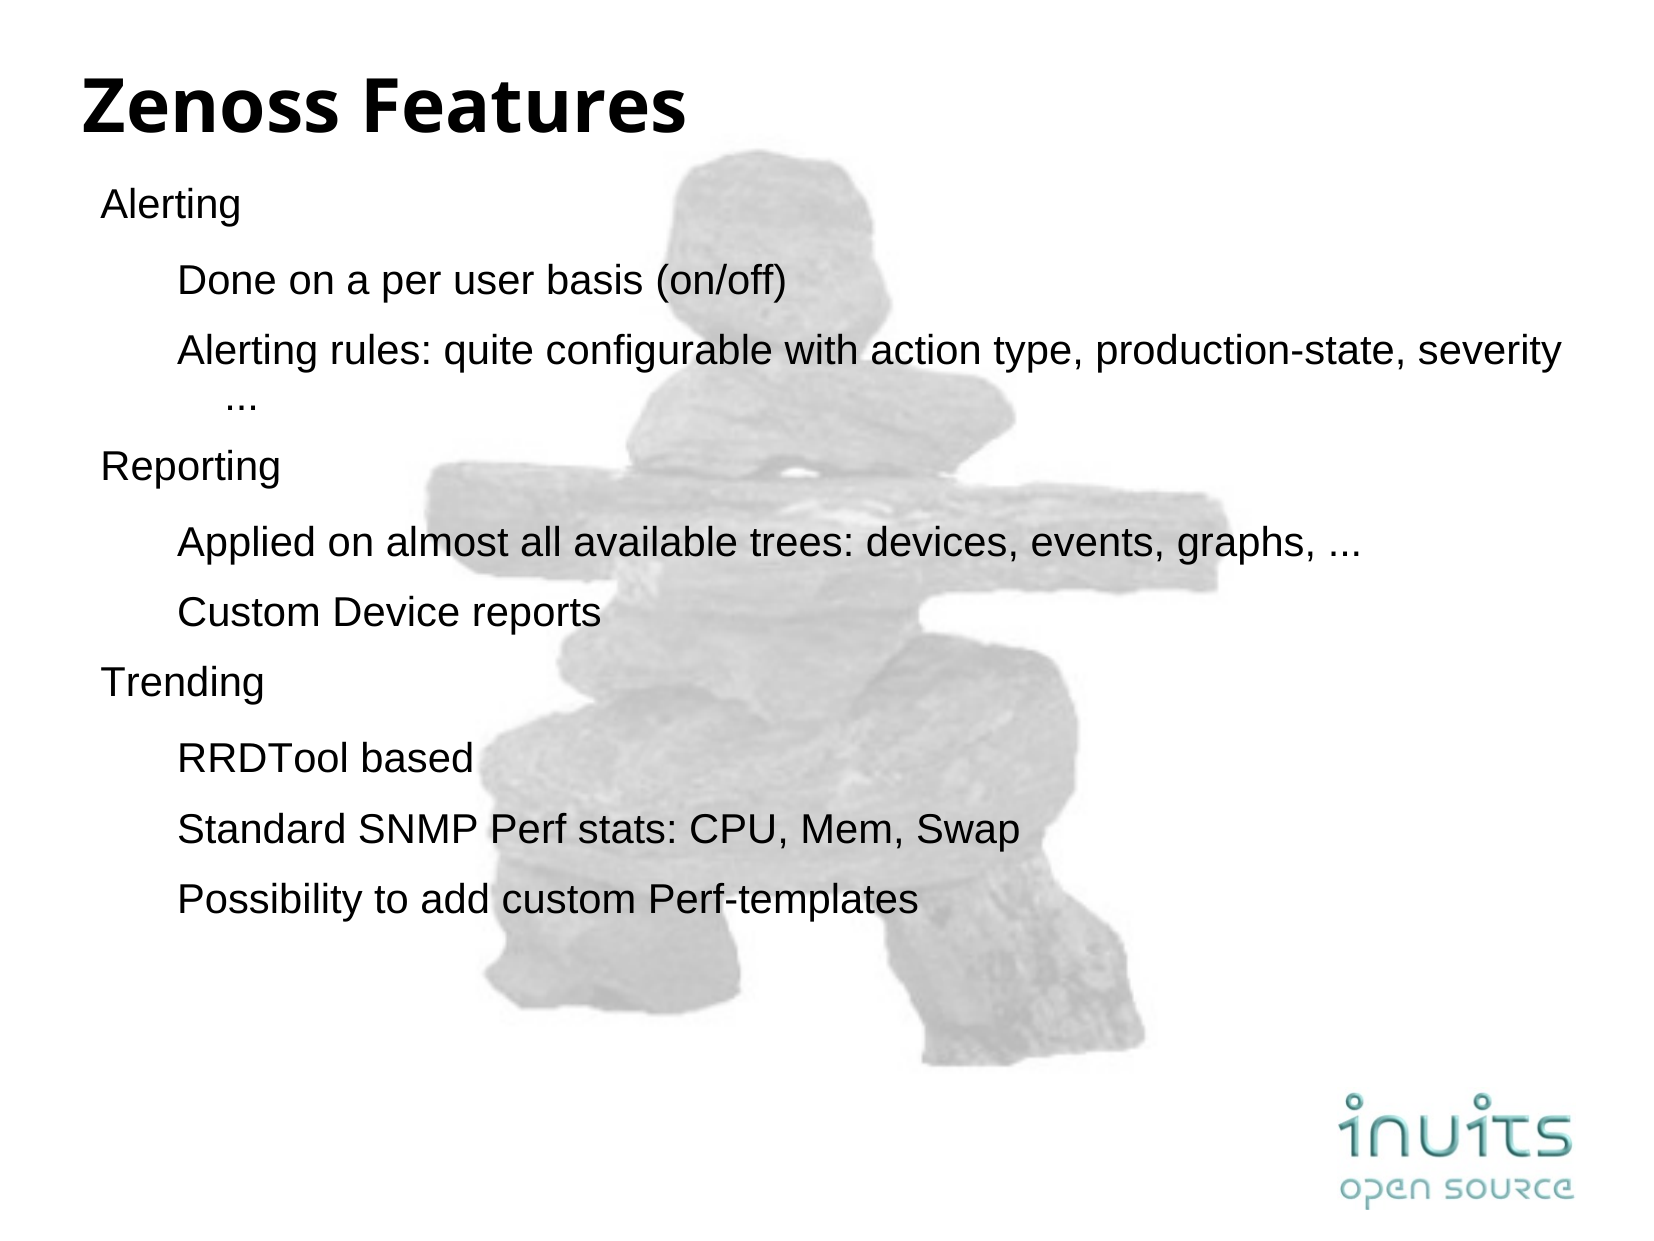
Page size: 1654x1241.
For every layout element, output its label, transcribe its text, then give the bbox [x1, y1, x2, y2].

list Alerting Done on a per user basis (on/off) Alerting rules: quite configurable with action type, production-state, severity ... Reporting Applied on almost all available trees: devices, events, graphs, ... Custom Device reports Trending RRDTool based Standard SNMP Perf stats: CPU, Mem, Swap Possibility to add custom Perf-templates [82, 180, 1571, 1241]
title Zenoss Features [82, 21, 1571, 180]
picture [1571, 1087, 1576, 1210]
